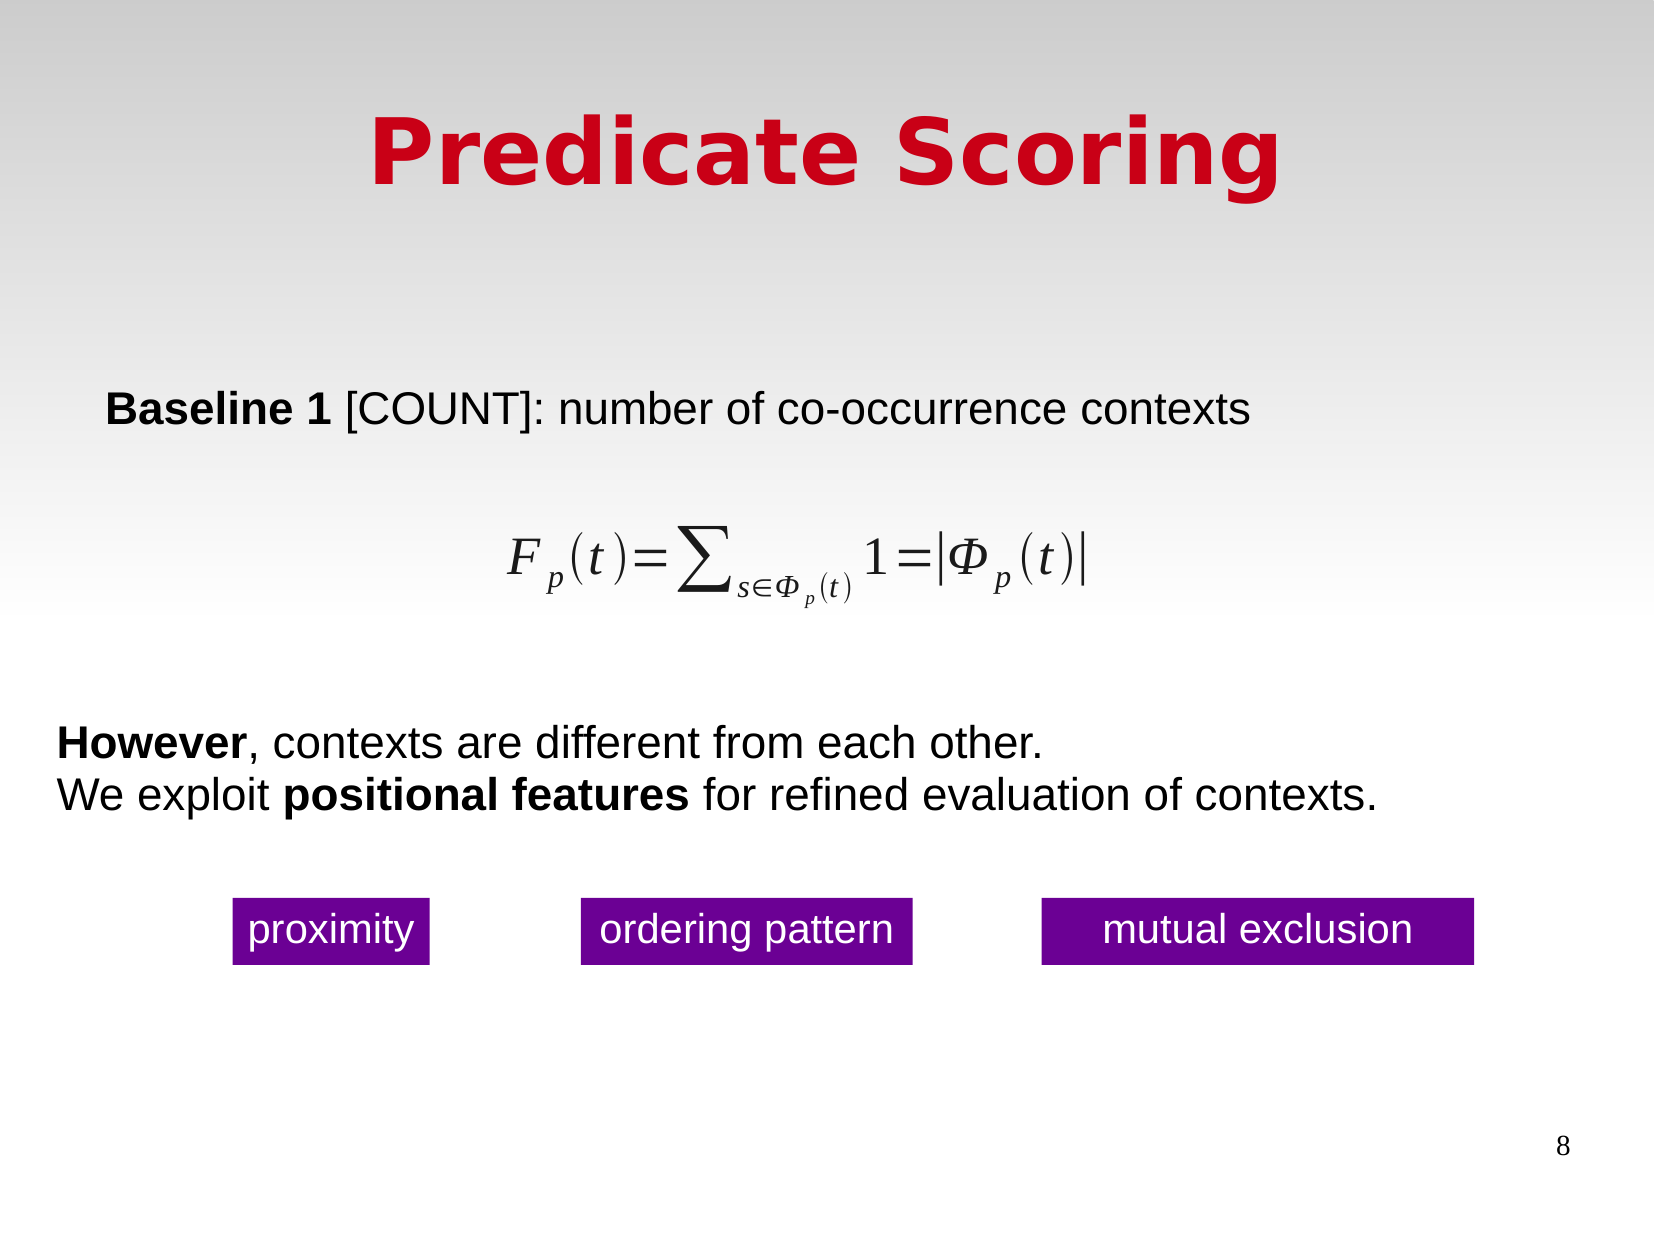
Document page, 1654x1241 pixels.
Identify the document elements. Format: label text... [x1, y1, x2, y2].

text_box mutual exclusion [1041, 897, 1475, 965]
text_box Baseline 1 [COUNT]: number of co-occurrence contexts [90, 375, 1291, 450]
text_box ordering pattern [580, 897, 913, 965]
text_box proximity [232, 897, 430, 965]
chart [490, 520, 1107, 611]
title Predicate Scoring [82, 56, 1571, 250]
text_box However, contexts are different from each other. We exploit positional features for refined evaluation of contexts. [41, 709, 1489, 844]
